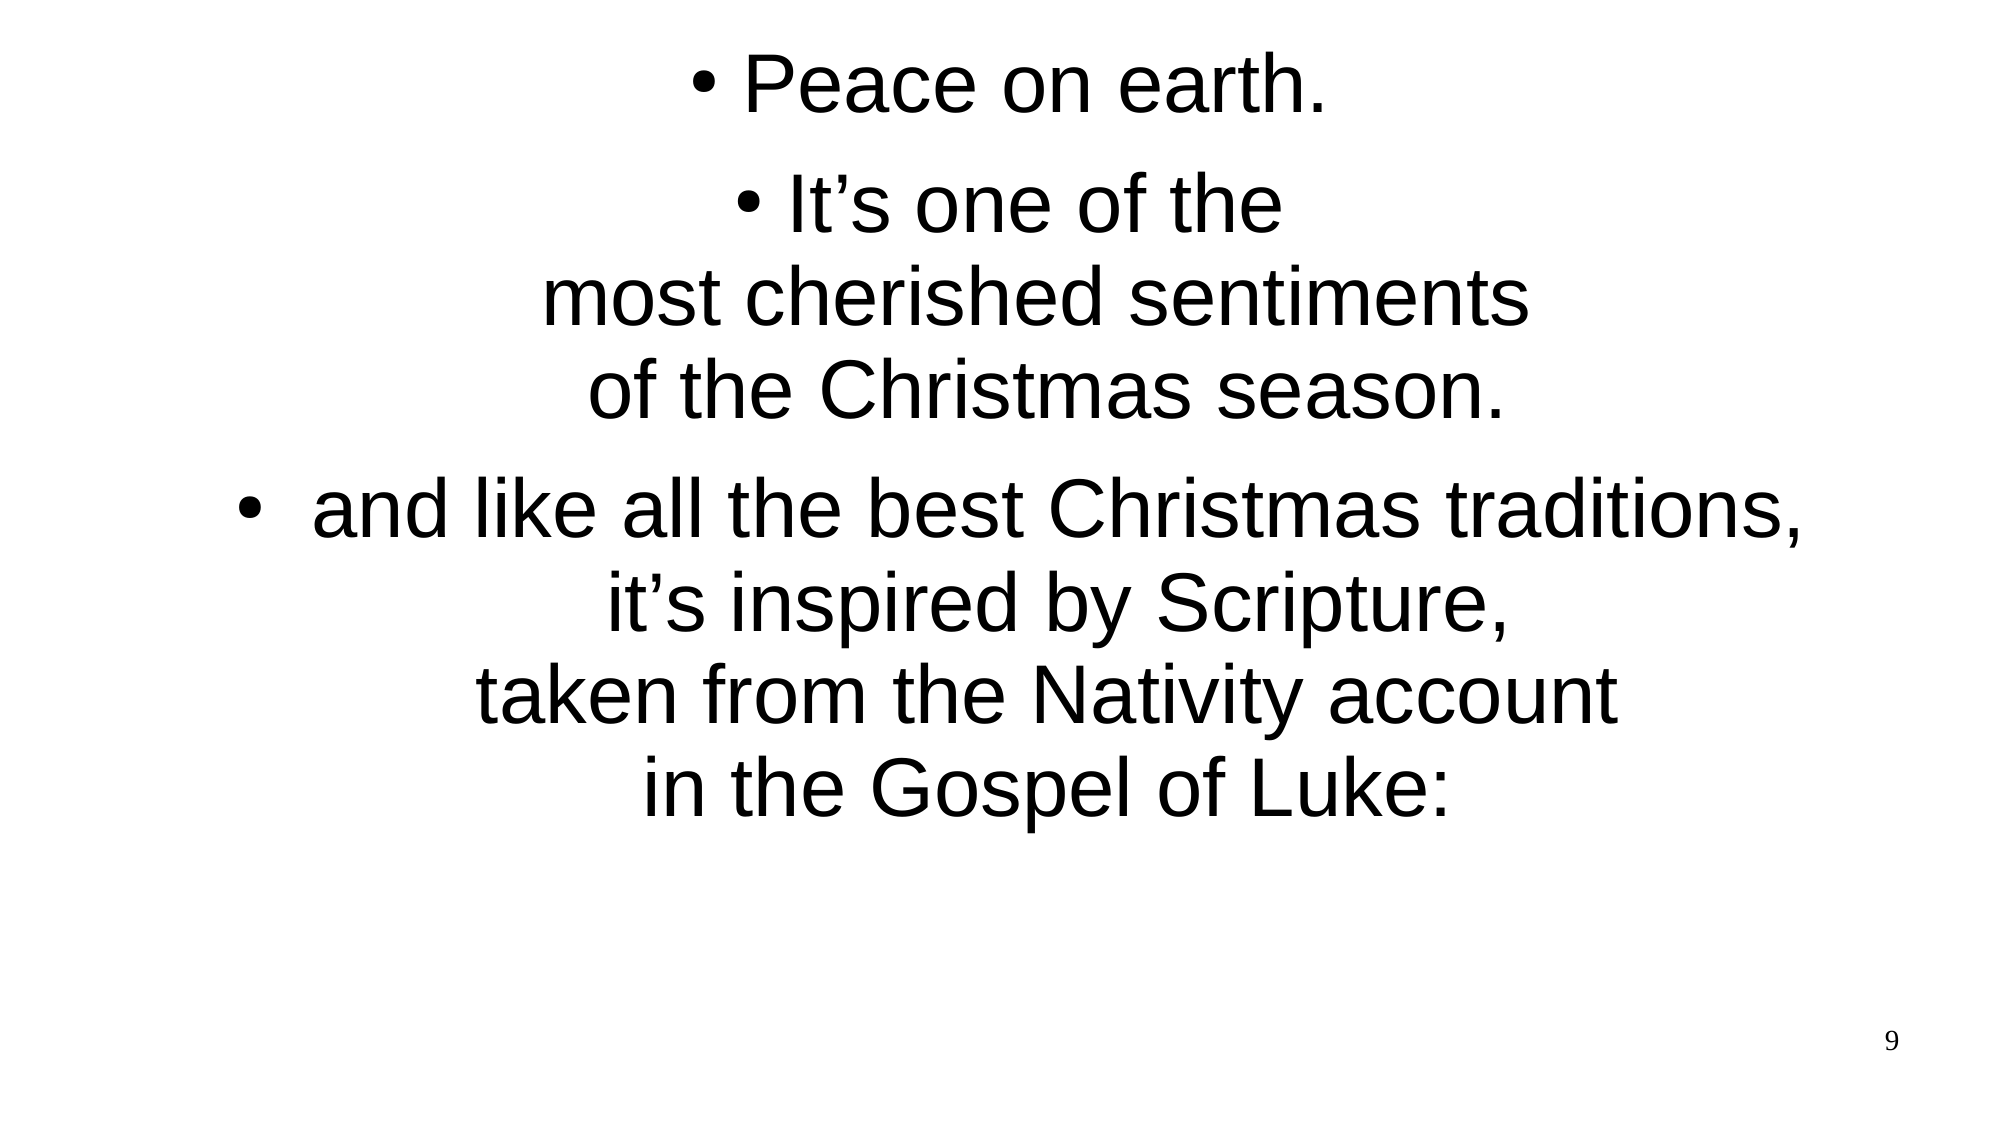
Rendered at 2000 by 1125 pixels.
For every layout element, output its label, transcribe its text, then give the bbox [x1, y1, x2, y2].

list Peace on earth. It’s one of the most cherished sentiments of the Christmas season. and like all the best Christmas traditions, it’s inspired by Scripture, taken from the Nativity account in the Gospel of Luke: [37, 37, 1988, 1088]
